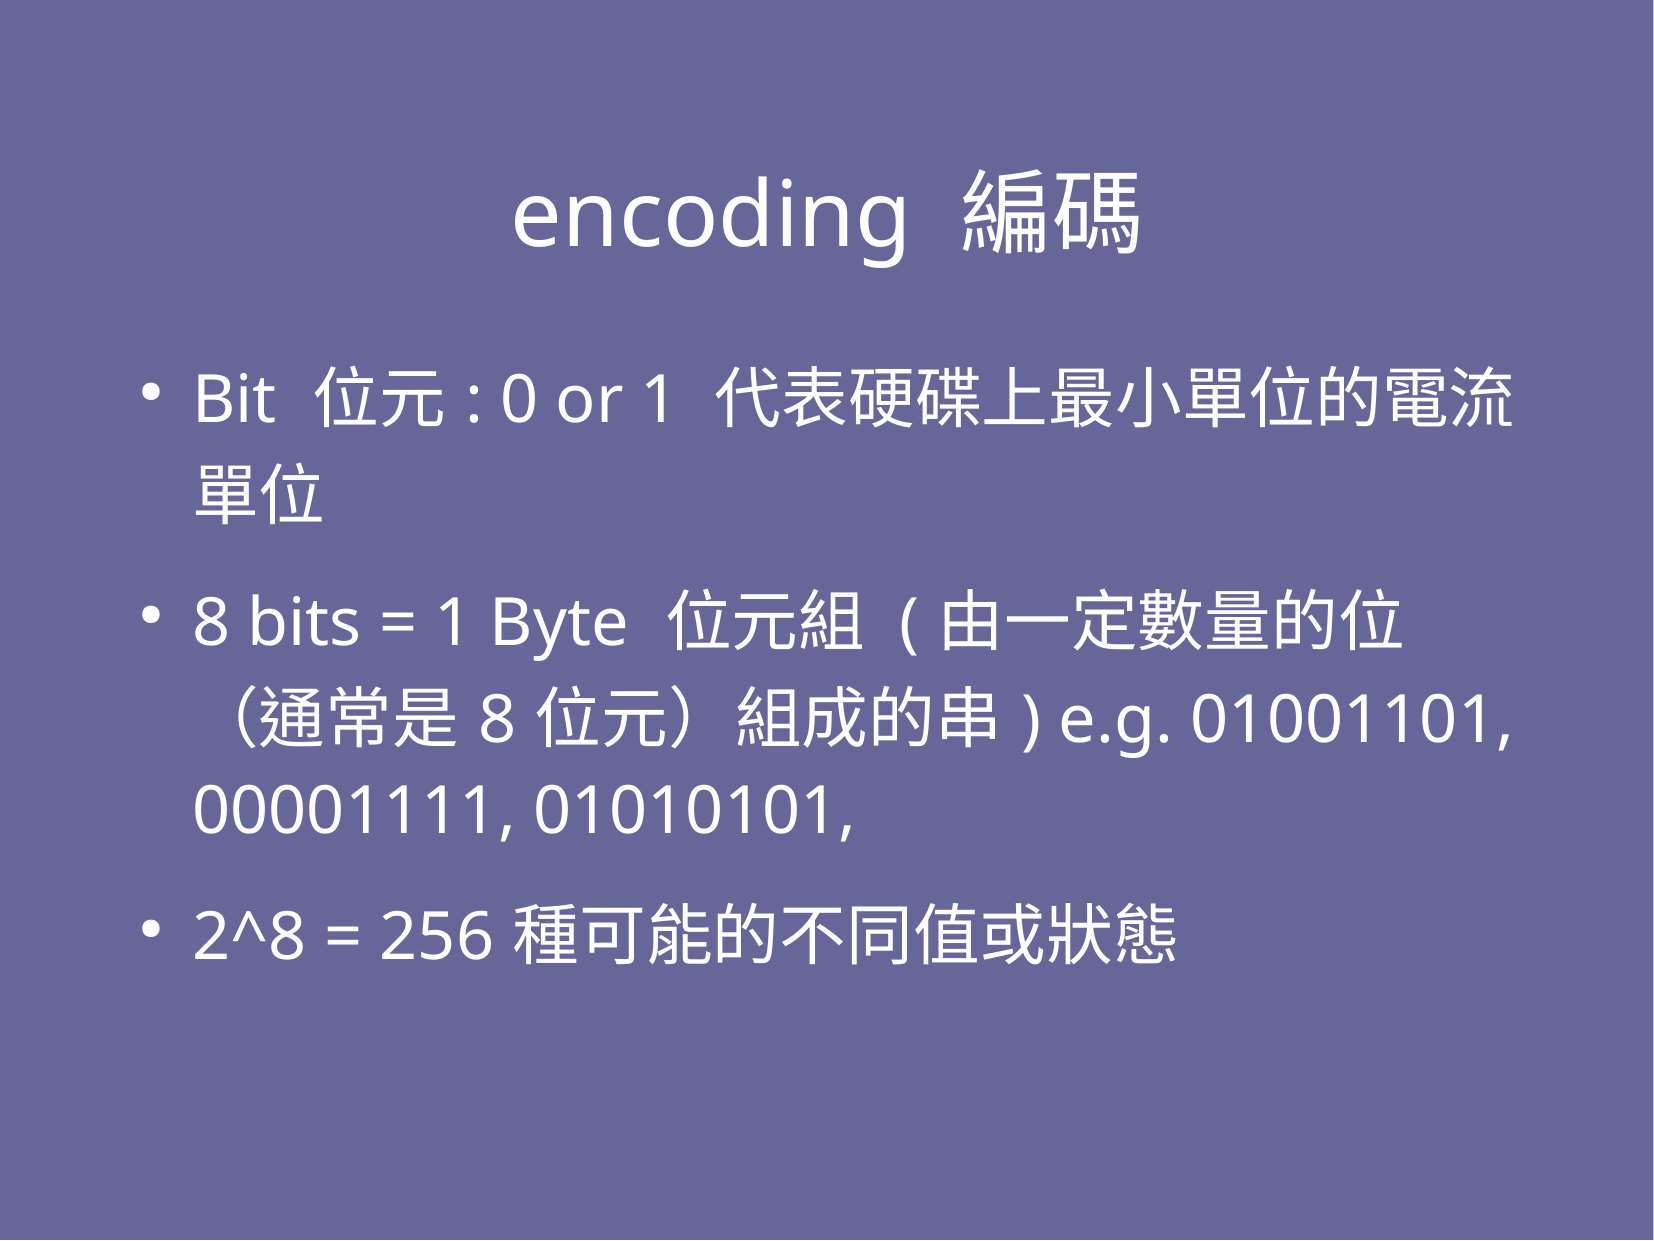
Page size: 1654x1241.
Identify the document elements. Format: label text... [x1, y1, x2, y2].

list Bit 位元: 0 or 1 代表硬碟上最小單位的電流單位 8 bits = 1 Byte 位元組 (由一定數量的位（通常是8位元）組成的串) e.g. 01001101, 00001111, 01010101, 2^8 = 256種可能的不同值或狀態 [121, 344, 1534, 1127]
title encoding 編碼 [121, 102, 1534, 310]
